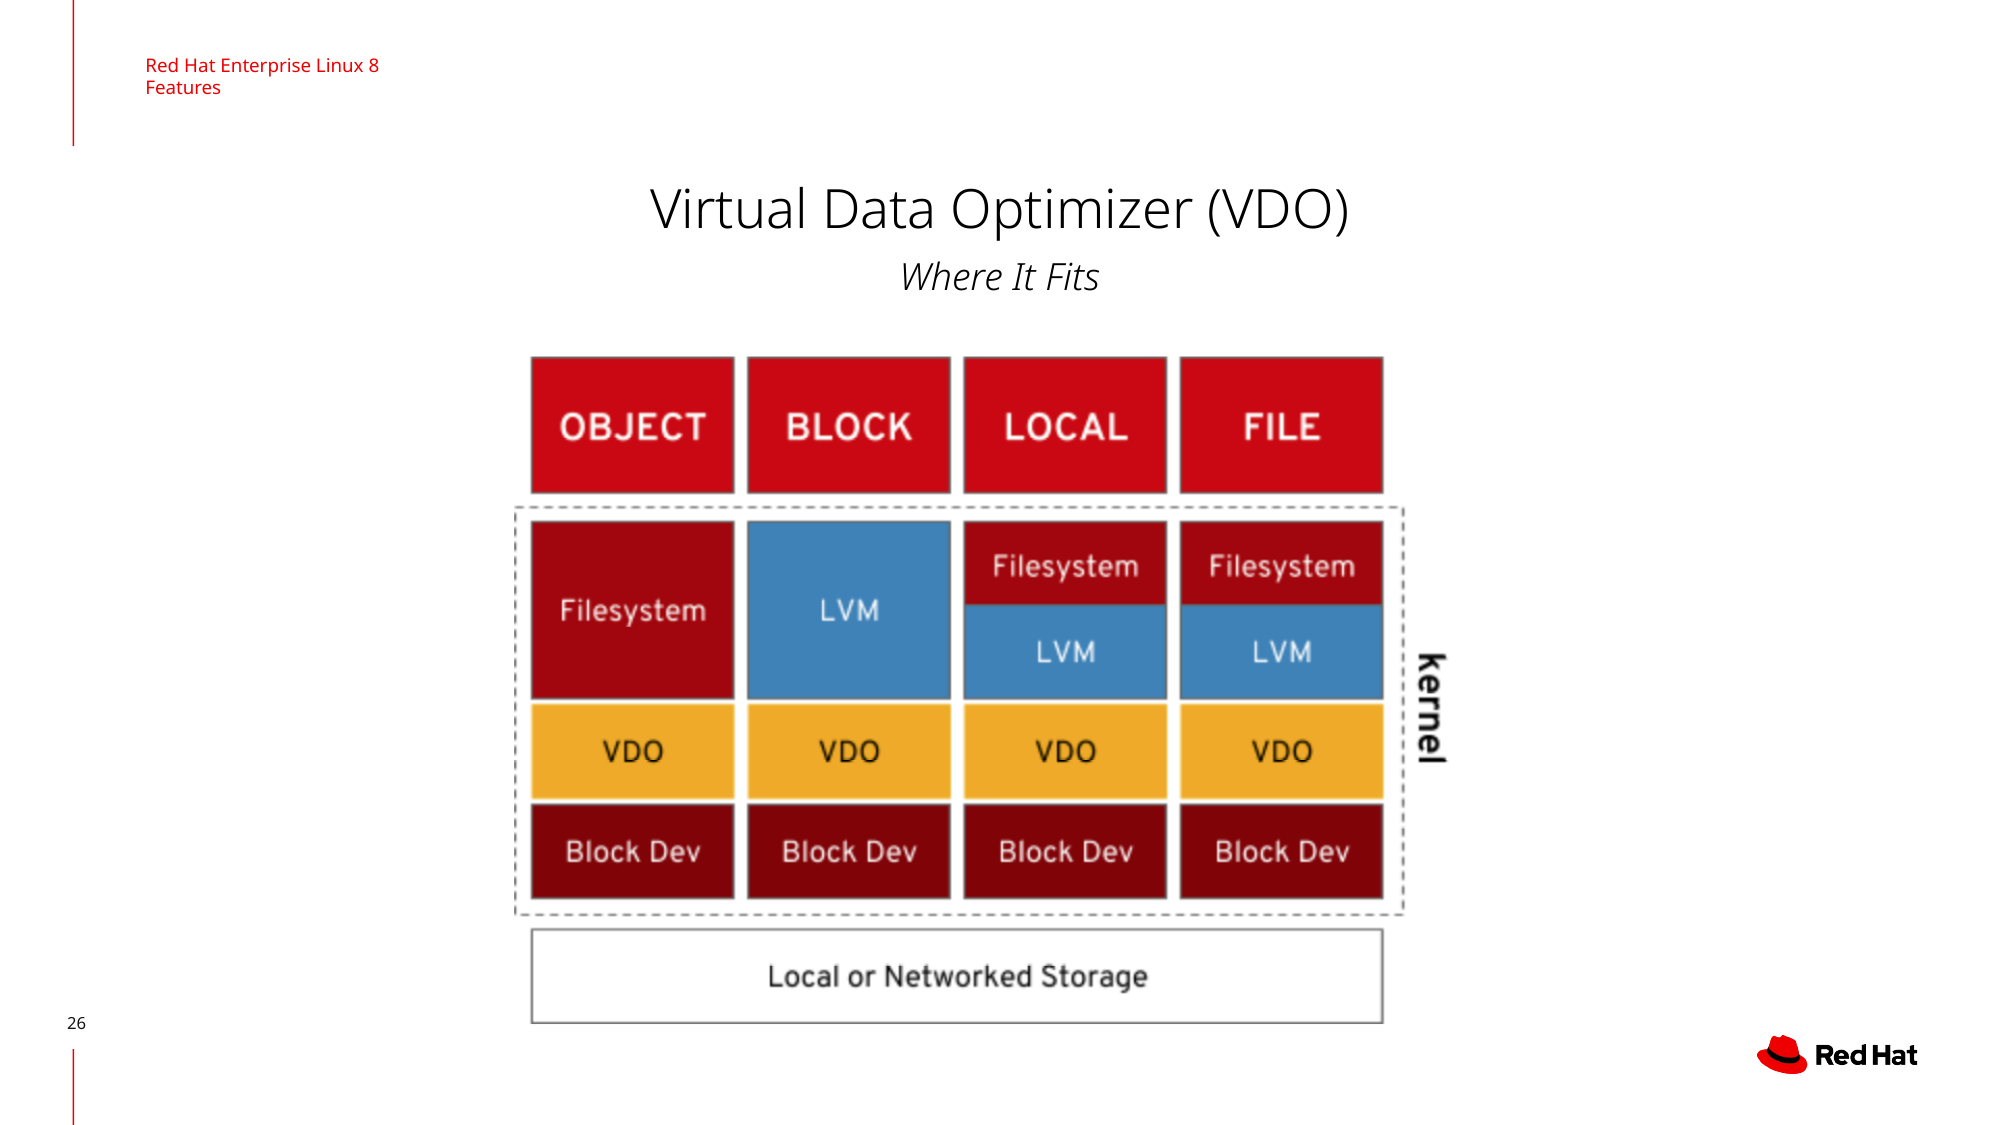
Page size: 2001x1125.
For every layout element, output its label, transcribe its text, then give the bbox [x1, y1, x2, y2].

picture [508, 342, 1473, 1049]
picture [1757, 1035, 1918, 1074]
subtitle Red Hat Enterprise Linux 8 Features [73, 9, 918, 143]
title Virtual Data Optimizer (VDO) Where It Fits [287, 155, 1713, 315]
